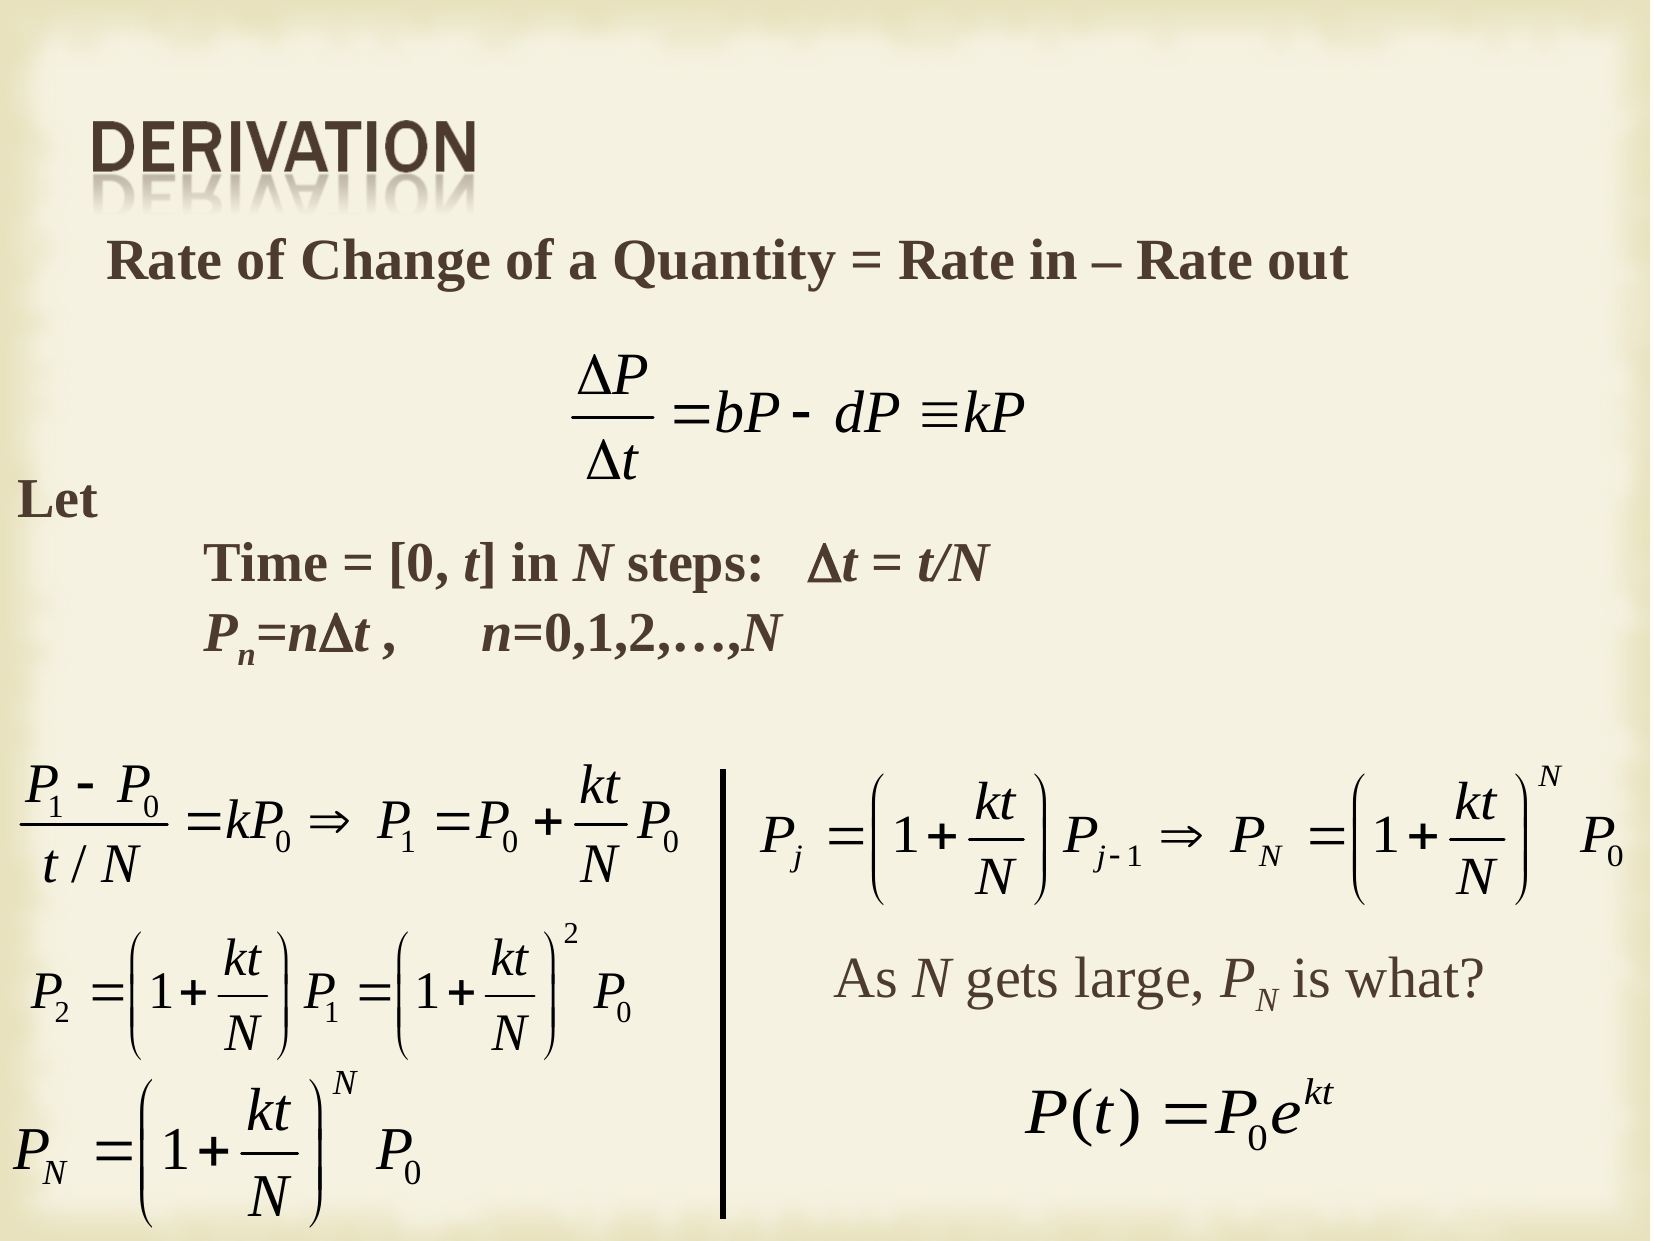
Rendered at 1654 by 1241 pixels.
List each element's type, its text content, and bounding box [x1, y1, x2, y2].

list As N gets large, PN is what? [801, 937, 1652, 1038]
chart [1012, 1063, 1349, 1166]
text_box [40, 73, 1500, 264]
chart [2, 907, 641, 1241]
list Rate of Change of a Quantity = Rate in – Rate out [91, 219, 1492, 623]
chart [562, 337, 1038, 469]
chart [750, 750, 1632, 916]
list Let Time = [0, t] in N steps: t = t/N Pn=nt , n=0,1,2,…,N [2, 469, 1403, 945]
picture [434, 945, 1651, 1241]
picture [0, 0, 1651, 1241]
